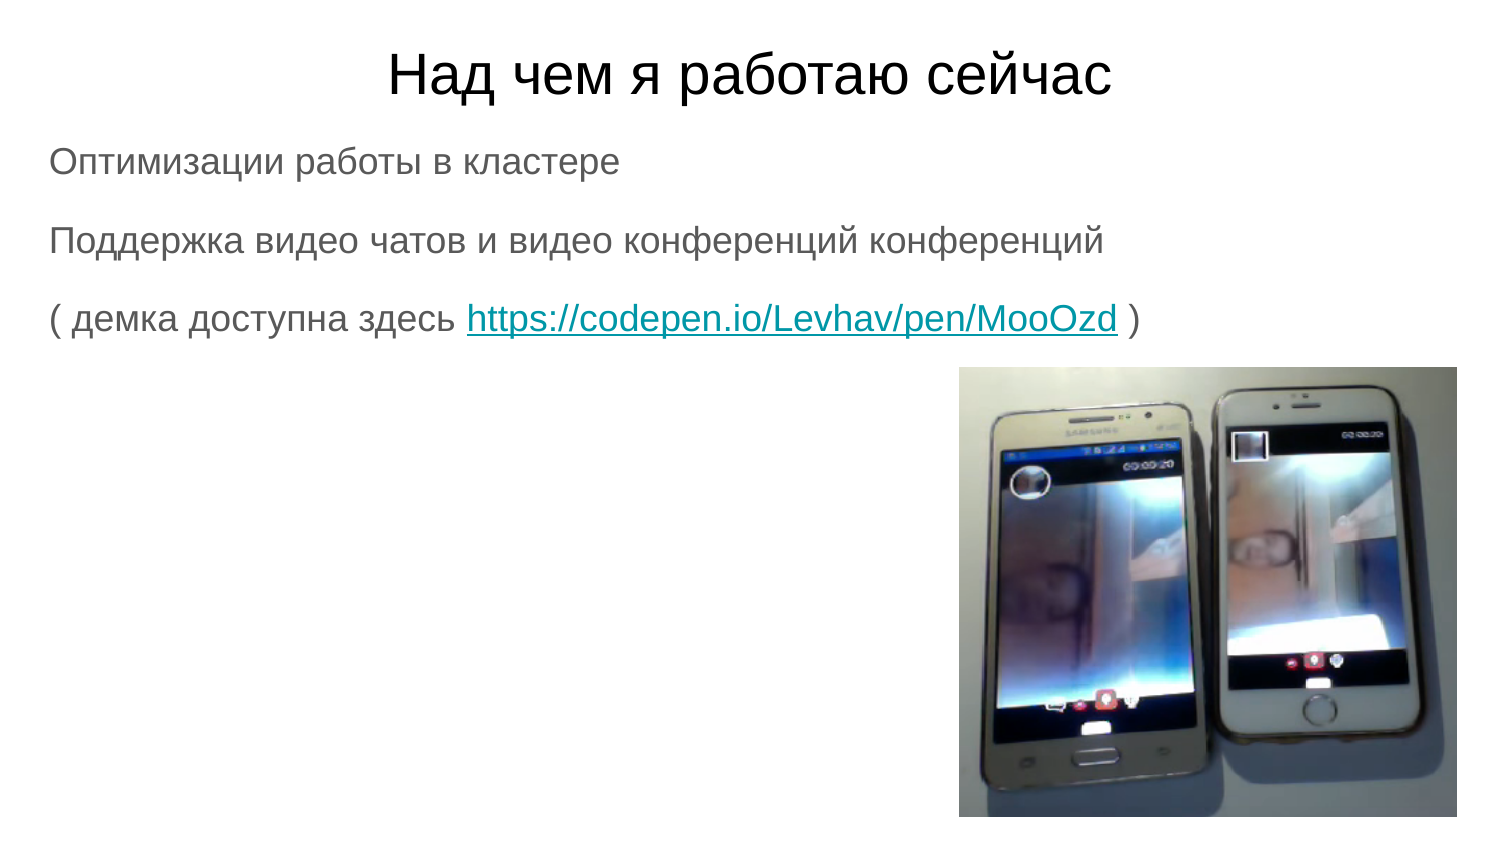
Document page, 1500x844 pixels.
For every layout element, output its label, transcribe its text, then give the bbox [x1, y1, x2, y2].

list Оптимизации работы в кластере Поддержка видео чатов и видео конференций конференций ( демка доступна здесь https://codepen.io/Levhav/pen/MooOzd ) [33, 122, 1413, 350]
title Над чем я работаю сейчас [51, 21, 1449, 116]
picture [959, 367, 1457, 817]
